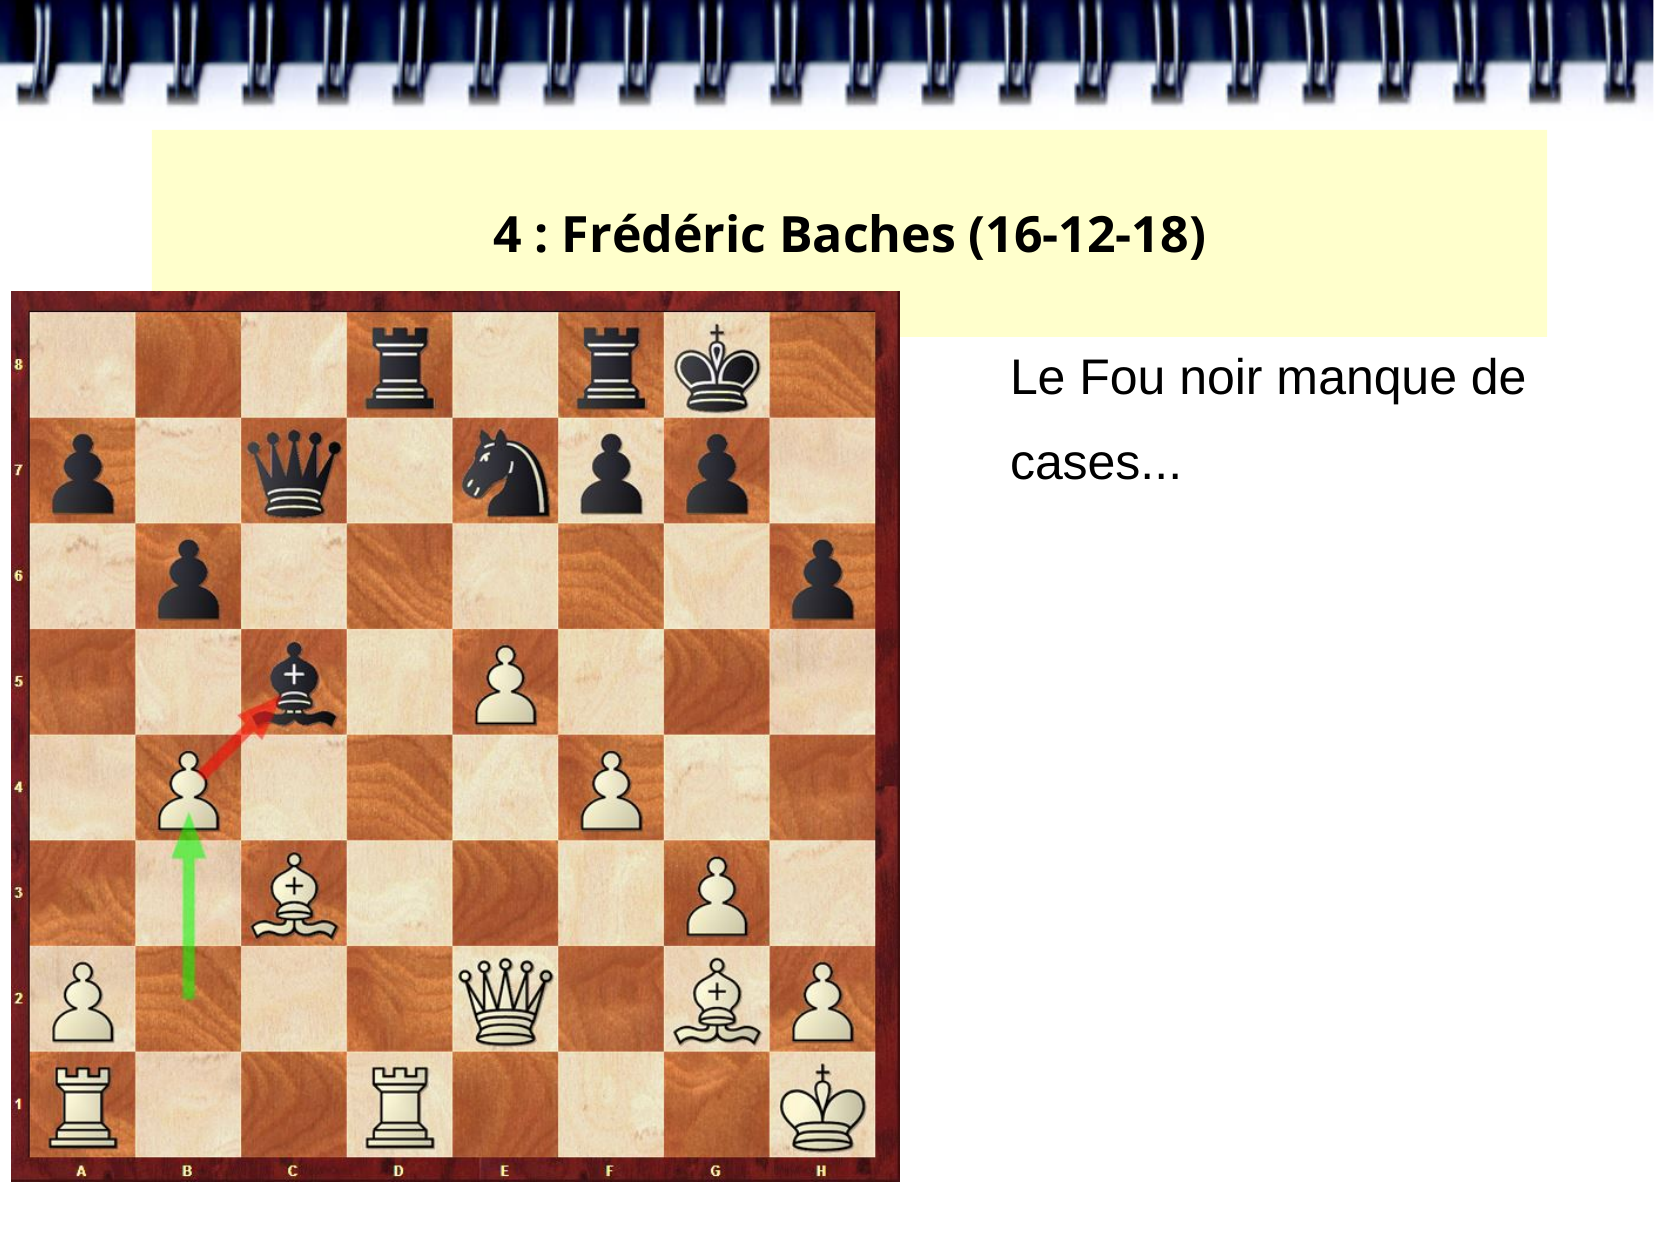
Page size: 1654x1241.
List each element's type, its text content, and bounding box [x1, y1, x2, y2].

title 4 : Frédéric Baches (16-12-18) [151, 129, 1548, 337]
picture [11, 291, 900, 1182]
list Le Fou noir manque de cases... [921, 305, 1654, 1193]
picture [0, 0, 1654, 121]
